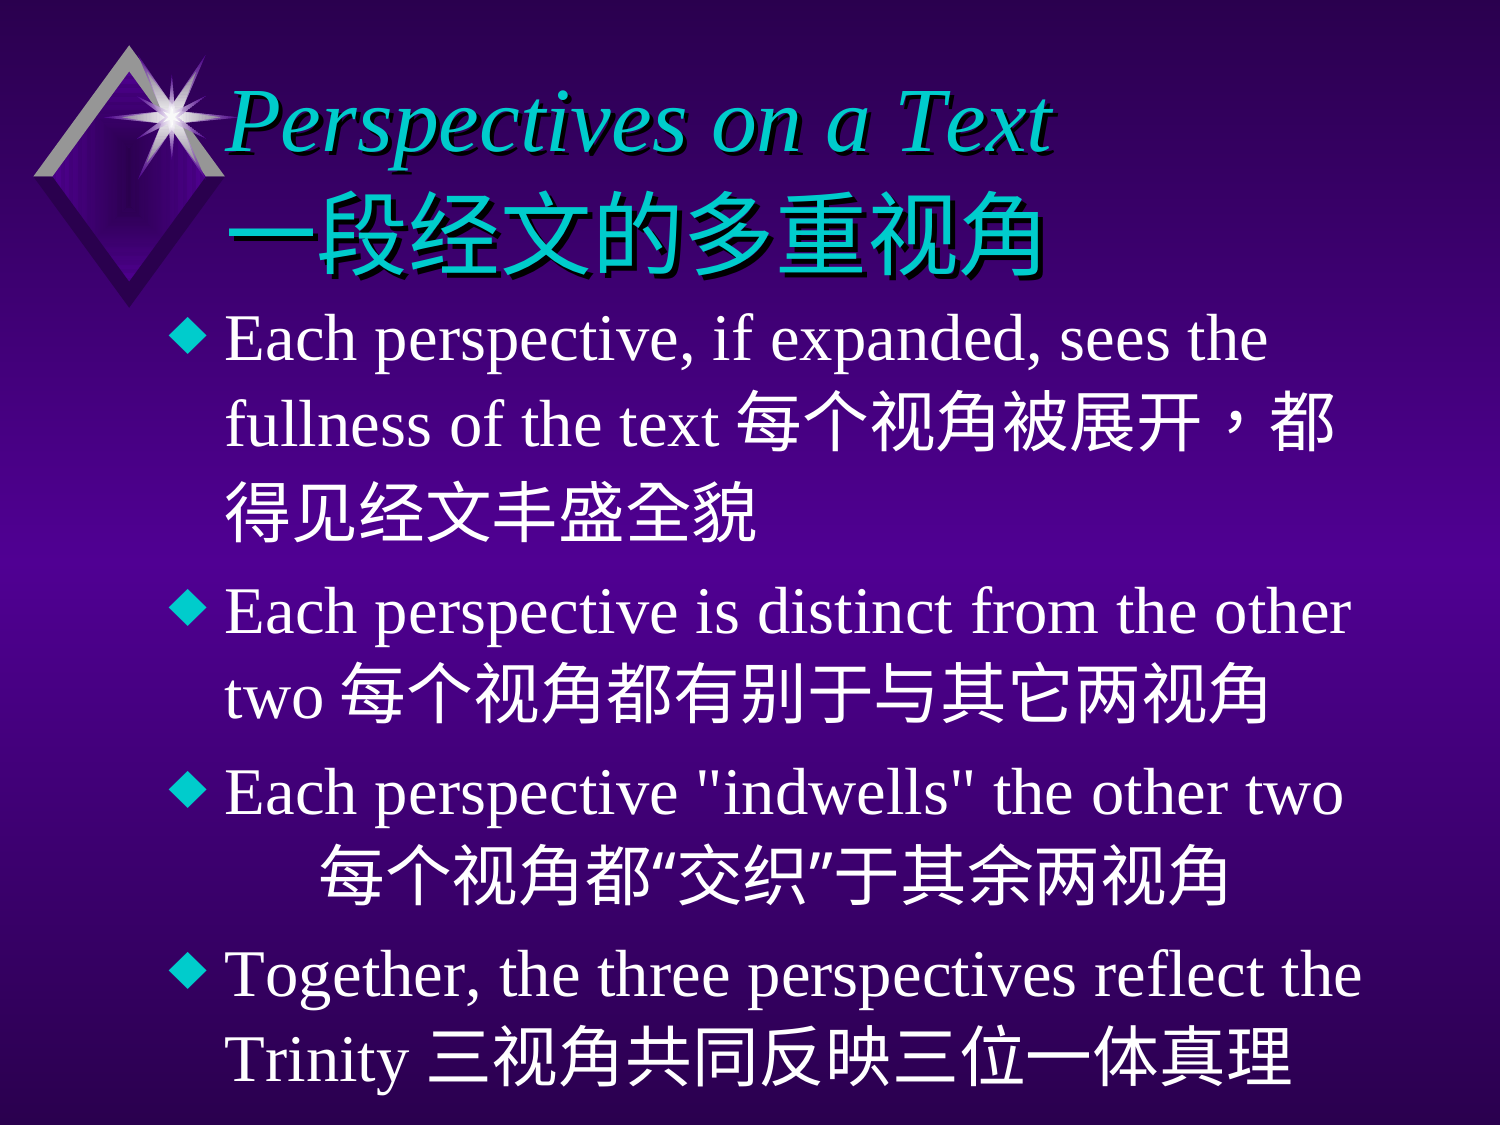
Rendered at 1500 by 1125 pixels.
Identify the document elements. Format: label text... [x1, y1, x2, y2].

title Perspectives on a Text 一段经文的多重视角 [224, 65, 1388, 301]
list Each perspective, if expanded, sees the fullness of the text每个视角被展开，都得见经文丰盛全貌 Each perspective is distinct from the other two每个视角都有别于与其它两视角 Each perspective "indwells" the other two 每个视角都“交织”于其余两视角 Together, the three perspectives reflect the Trinity三视角共同反映三位一体真理 [112, 301, 1388, 1119]
